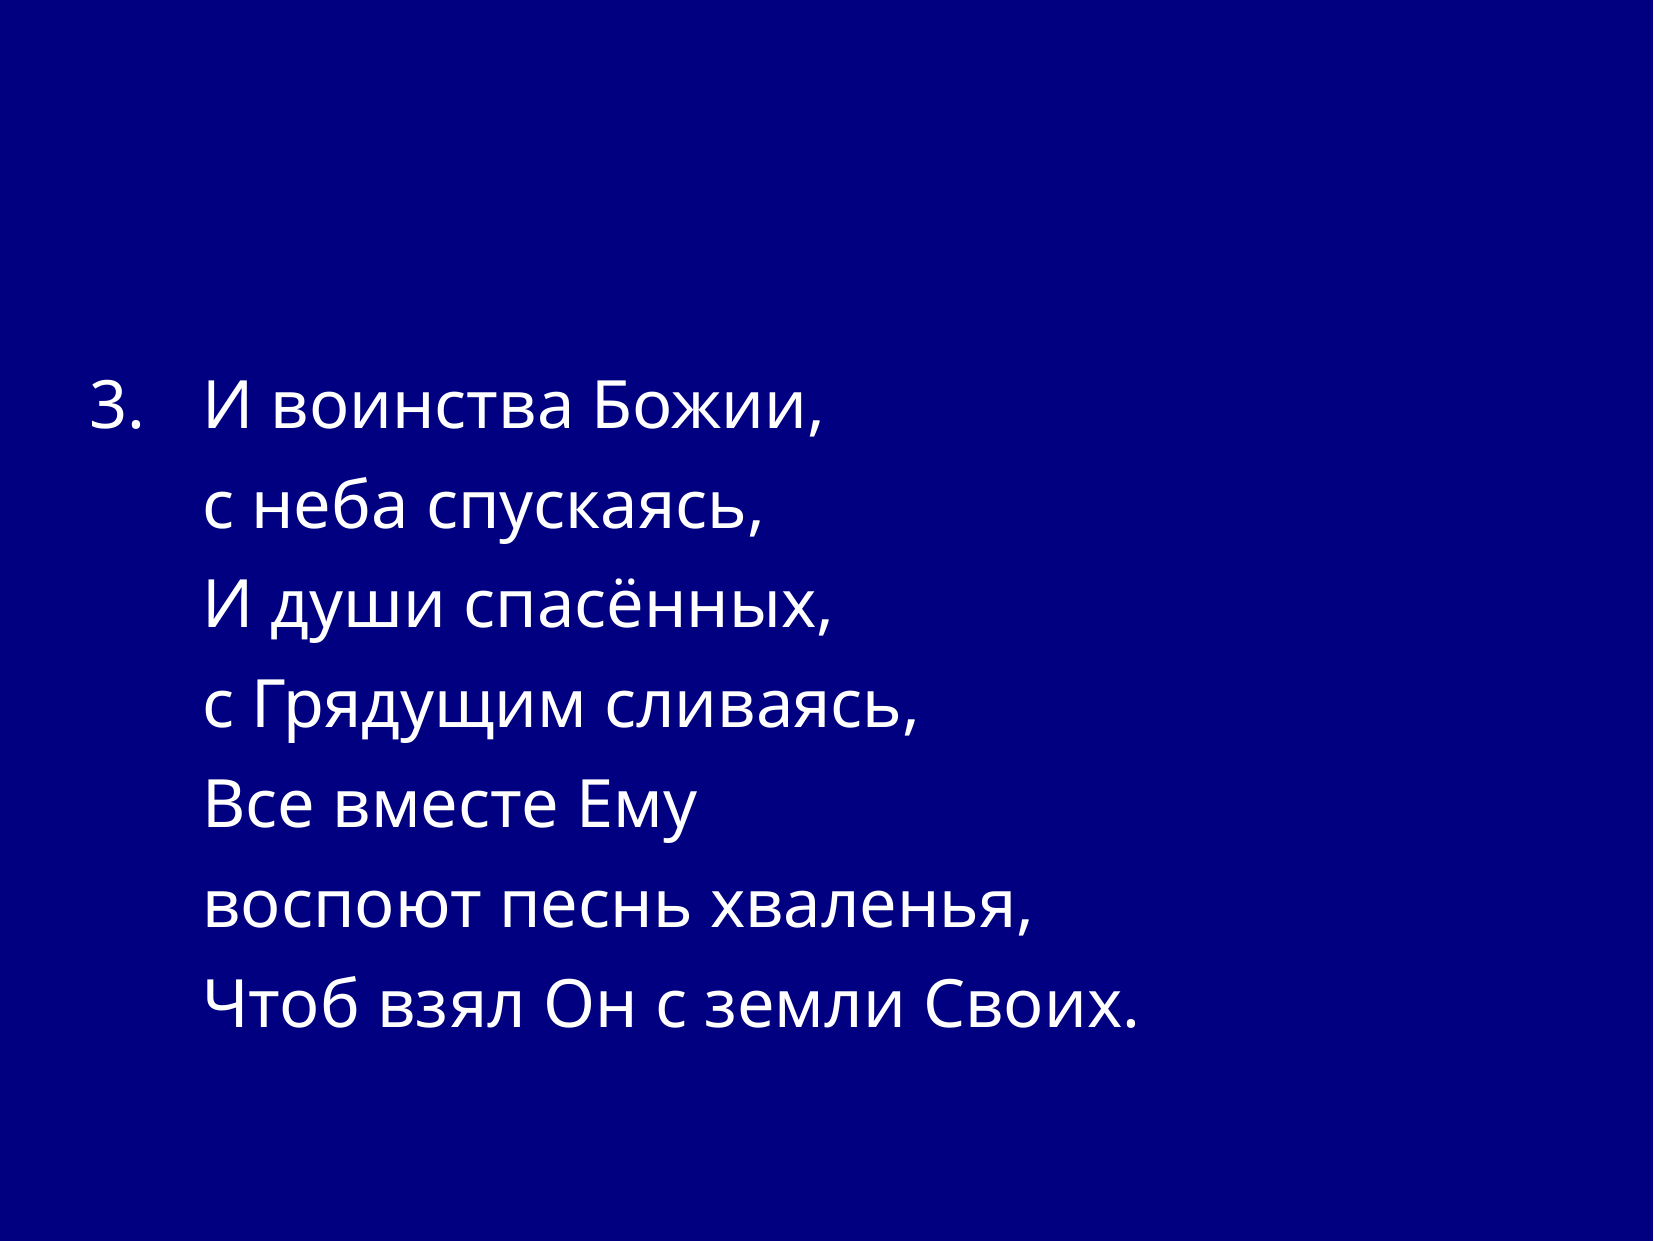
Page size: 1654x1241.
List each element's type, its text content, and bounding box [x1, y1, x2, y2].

text_box 3. И воинства Божии, с неба спускаясь, И души спасённых, с Грядущим сливаясь, Все вместе Ему воспоют песнь хваленья, Чтоб взял Он с земли Своих. [75, 150, 1576, 1163]
